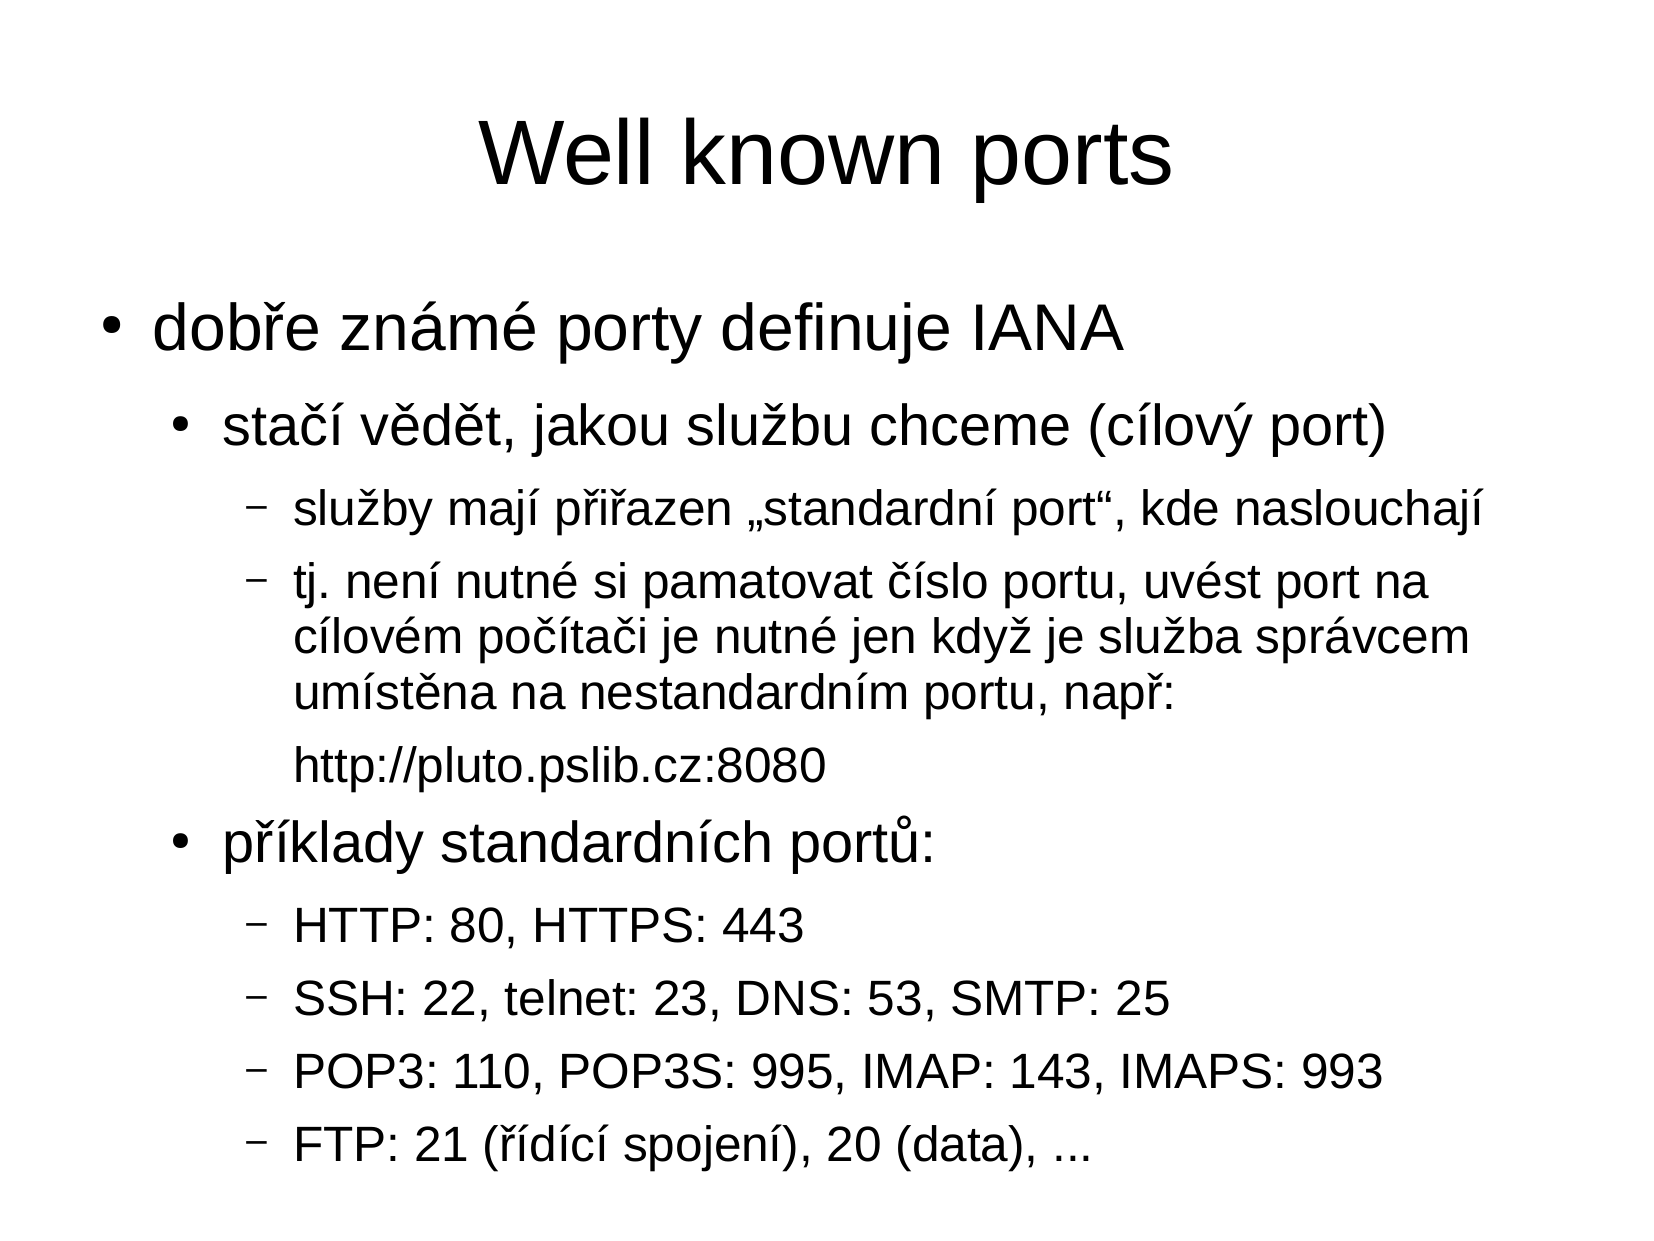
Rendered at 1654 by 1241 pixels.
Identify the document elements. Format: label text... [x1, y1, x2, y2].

list dobře známé porty definuje IANA stačí vědět, jakou službu chceme (cílový port) služby mají přiřazen „standardní port“, kde naslouchají tj. není nutné si pamatovat číslo portu, uvést port na cílovém počítači je nutné jen když je služba správcem umístěna na nestandardním portu, např: http://pluto.pslib.cz:8080 příklady standardních portů: HTTP: 80, HTTPS: 443 SSH: 22, telnet: 23, DNS: 53, SMTP: 25 POP3: 110, POP3S: 995, IMAP: 143, IMAPS: 993 FTP: 21 (řídící spojení), 20 (data), ... [82, 290, 1571, 1173]
title Well known ports [82, 49, 1571, 257]
